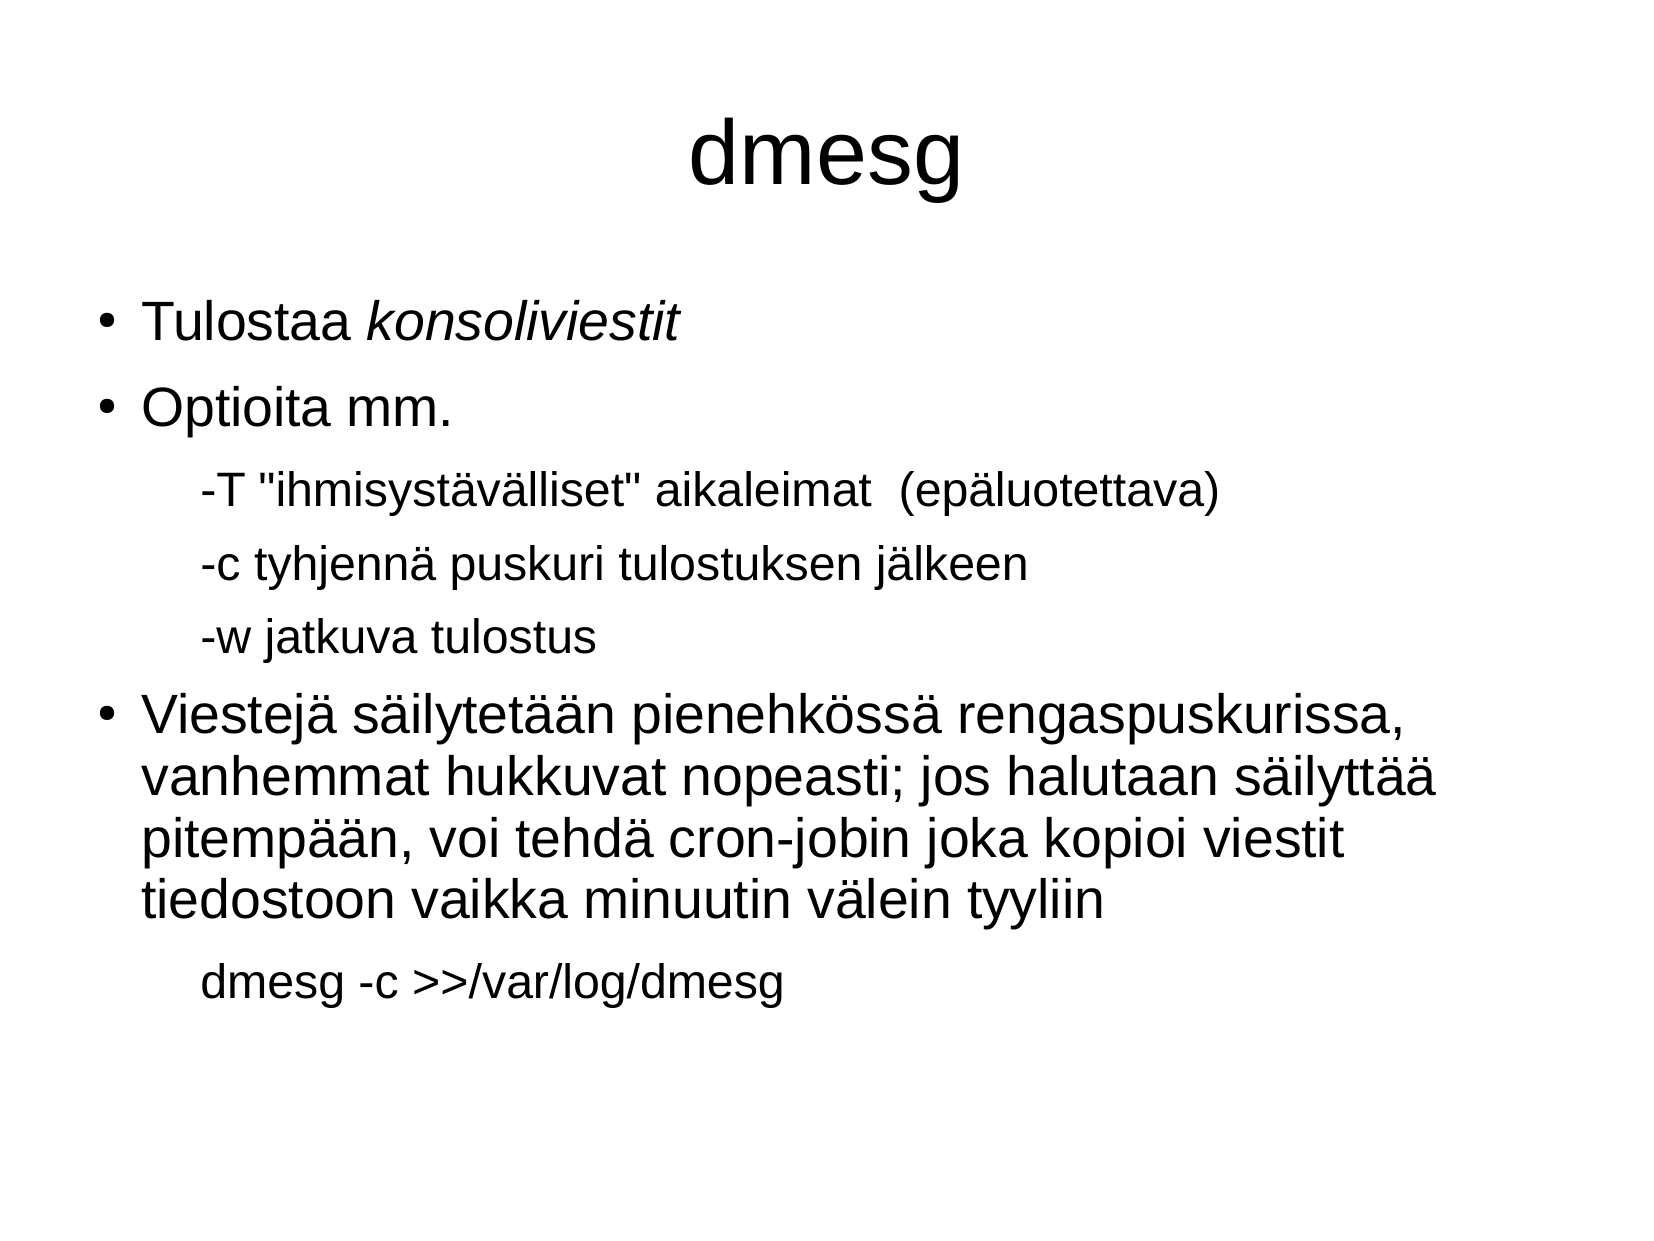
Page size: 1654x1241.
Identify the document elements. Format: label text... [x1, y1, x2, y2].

title dmesg [82, 49, 1571, 257]
list Tulostaa konsoliviestit Optioita mm. -T "ihmisystävälliset" aikaleimat (epäluotettava) -c tyhjennä puskuri tulostuksen jälkeen -w jatkuva tulostus Viestejä säilytetään pienehkössä rengaspuskurissa, vanhemmat hukkuvat nopeasti; jos halutaan säilyttää pitempään, voi tehdä cron-jobin joka kopioi viestit tiedostoon vaikka minuutin välein tyyliin dmesg -c >>/var/log/dmesg [82, 290, 1571, 1010]
